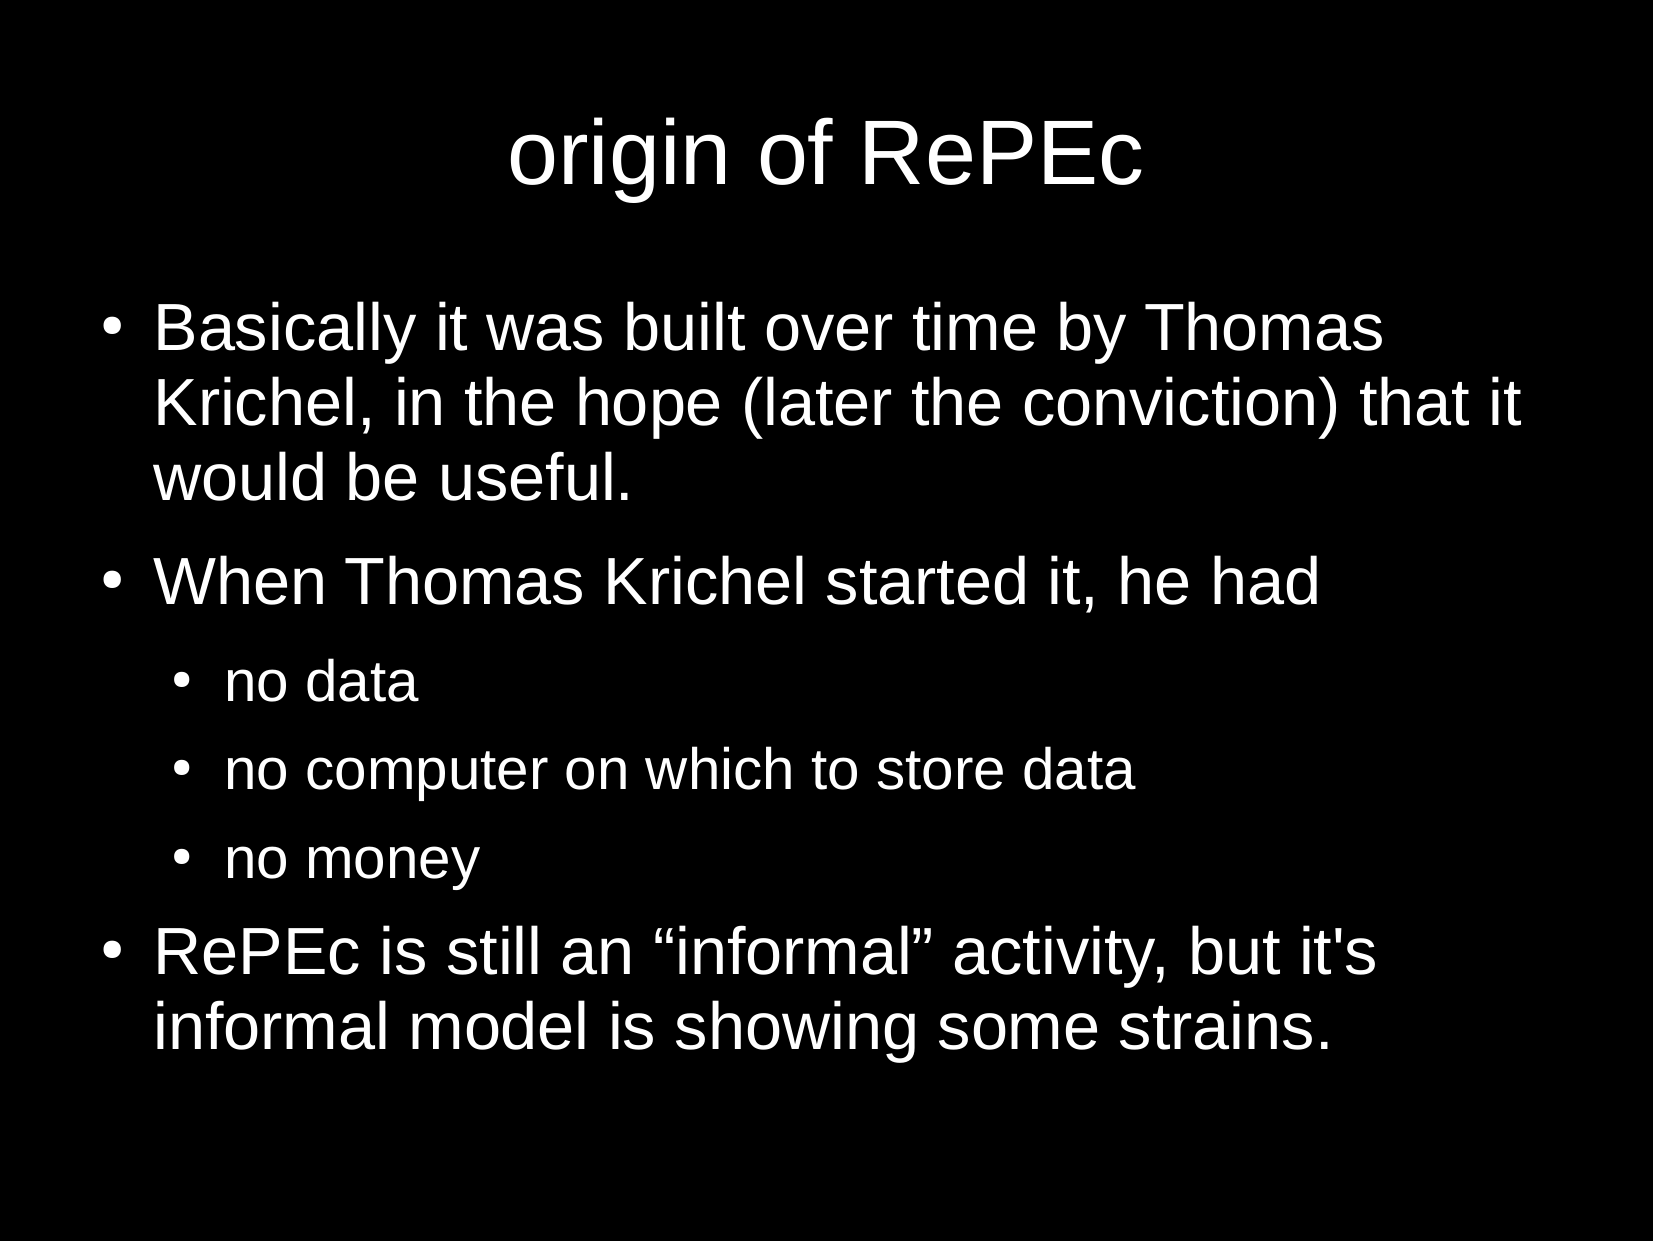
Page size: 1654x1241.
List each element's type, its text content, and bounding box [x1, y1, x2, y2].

list Basically it was built over time by Thomas Krichel, in the hope (later the conviction) that it would be useful. When Thomas Krichel started it, he had no data no computer on which to store data no money RePEc is still an “informal” activity, but it's informal model is showing some strains. [82, 290, 1571, 1109]
title origin of RePEc [82, 56, 1571, 250]
